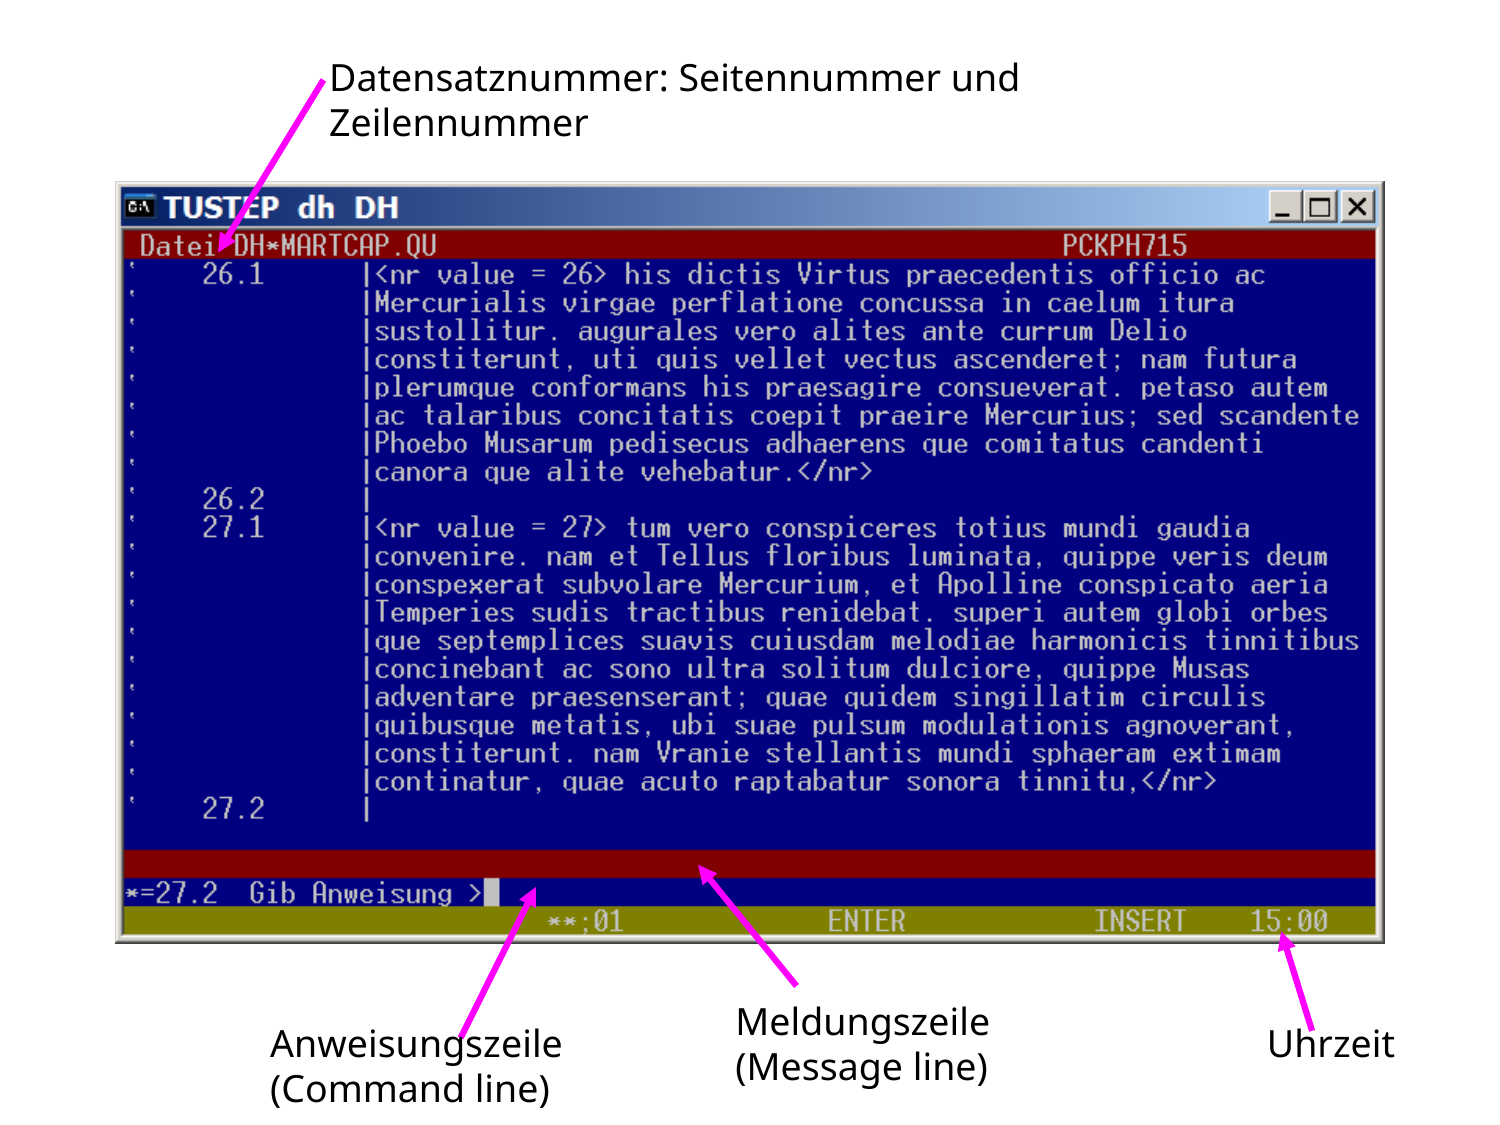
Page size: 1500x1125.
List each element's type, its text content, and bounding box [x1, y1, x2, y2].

text_box Meldungszeile (Message line) [720, 990, 1127, 1097]
text_box Datensatznummer: Seitennummer und Zeilennummer [314, 45, 1267, 152]
text_box Anweisungszeile (Command line) [255, 1012, 677, 1119]
text_box Uhrzeit [1252, 1012, 1452, 1074]
picture [115, 181, 1385, 944]
